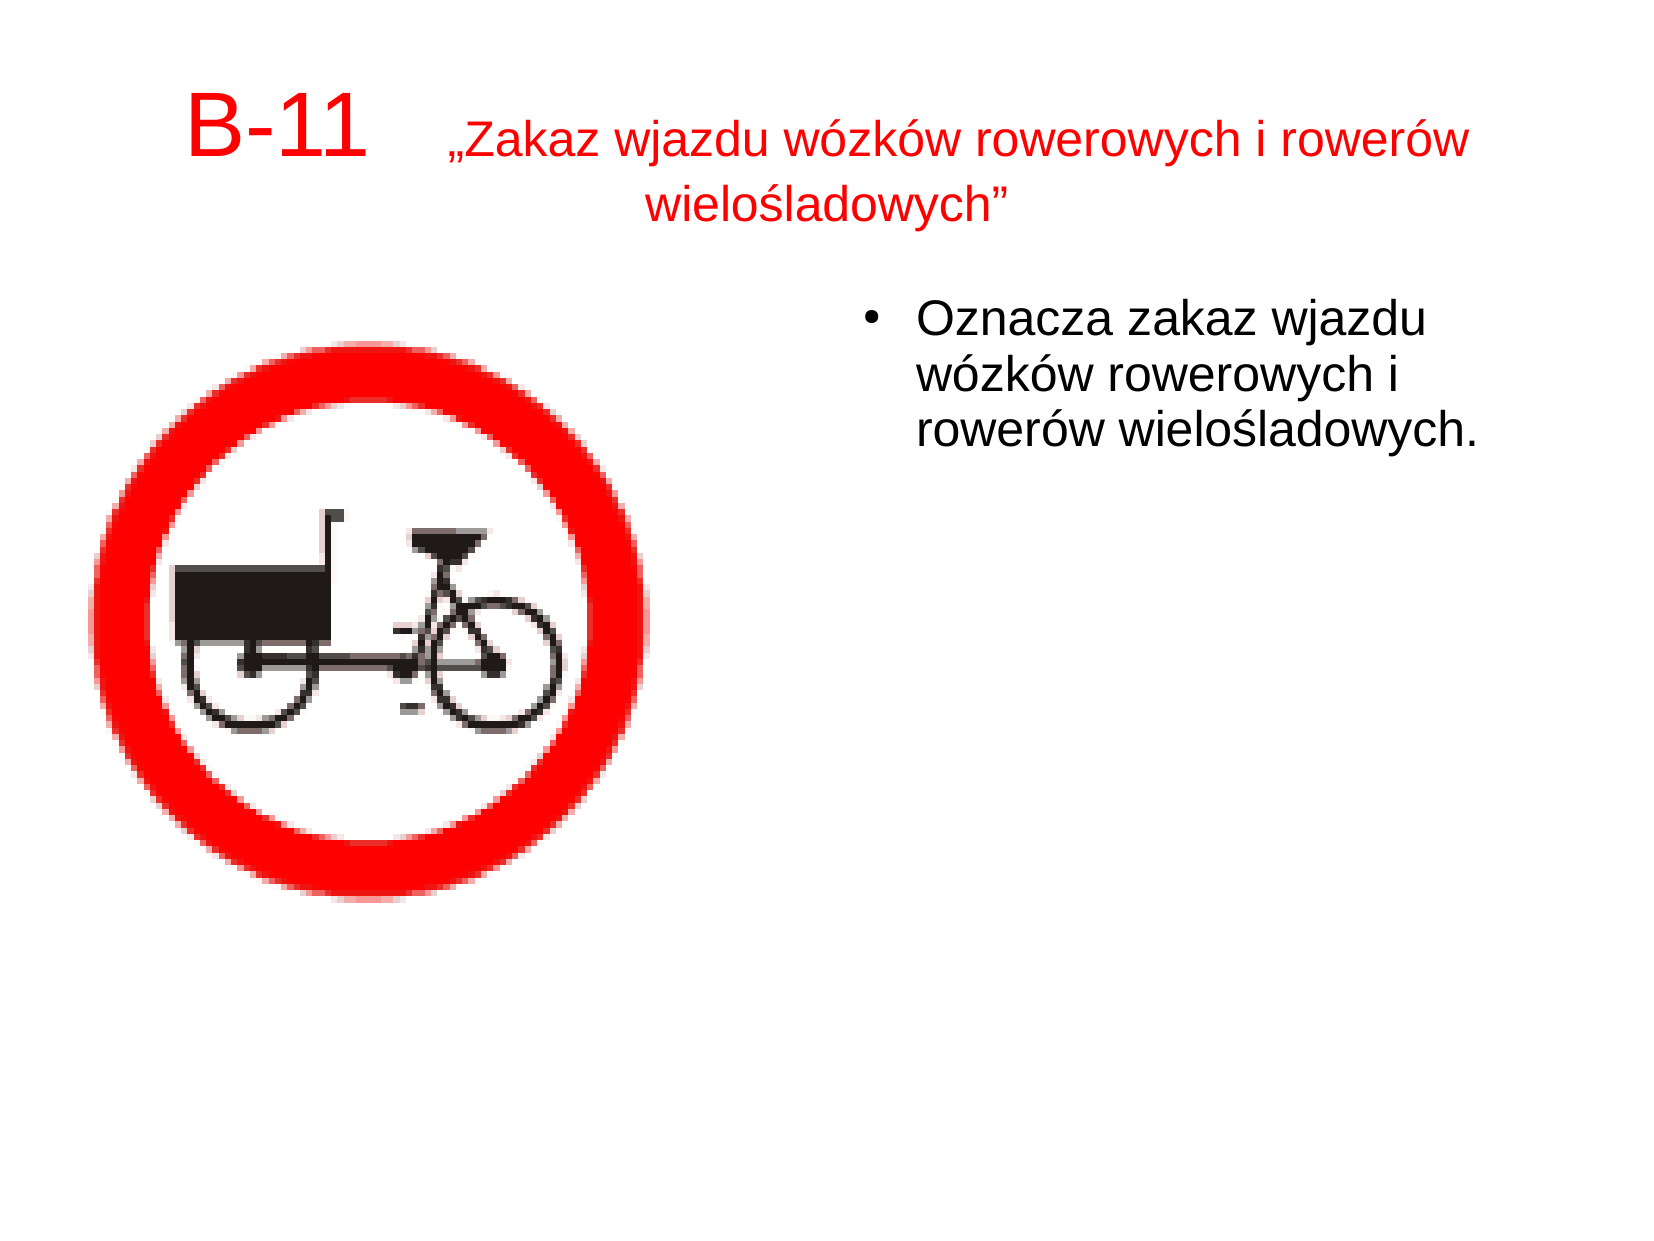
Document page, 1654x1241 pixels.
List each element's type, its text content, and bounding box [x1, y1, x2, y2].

list Oznacza zakaz wjazdu wózków rowerowych i rowerów wielośladowych. [845, 290, 1572, 1094]
picture [88, 341, 650, 903]
title B-11 „Zakaz wjazdu wózków rowerowych i rowerów wielośladowych” [82, 56, 1571, 250]
